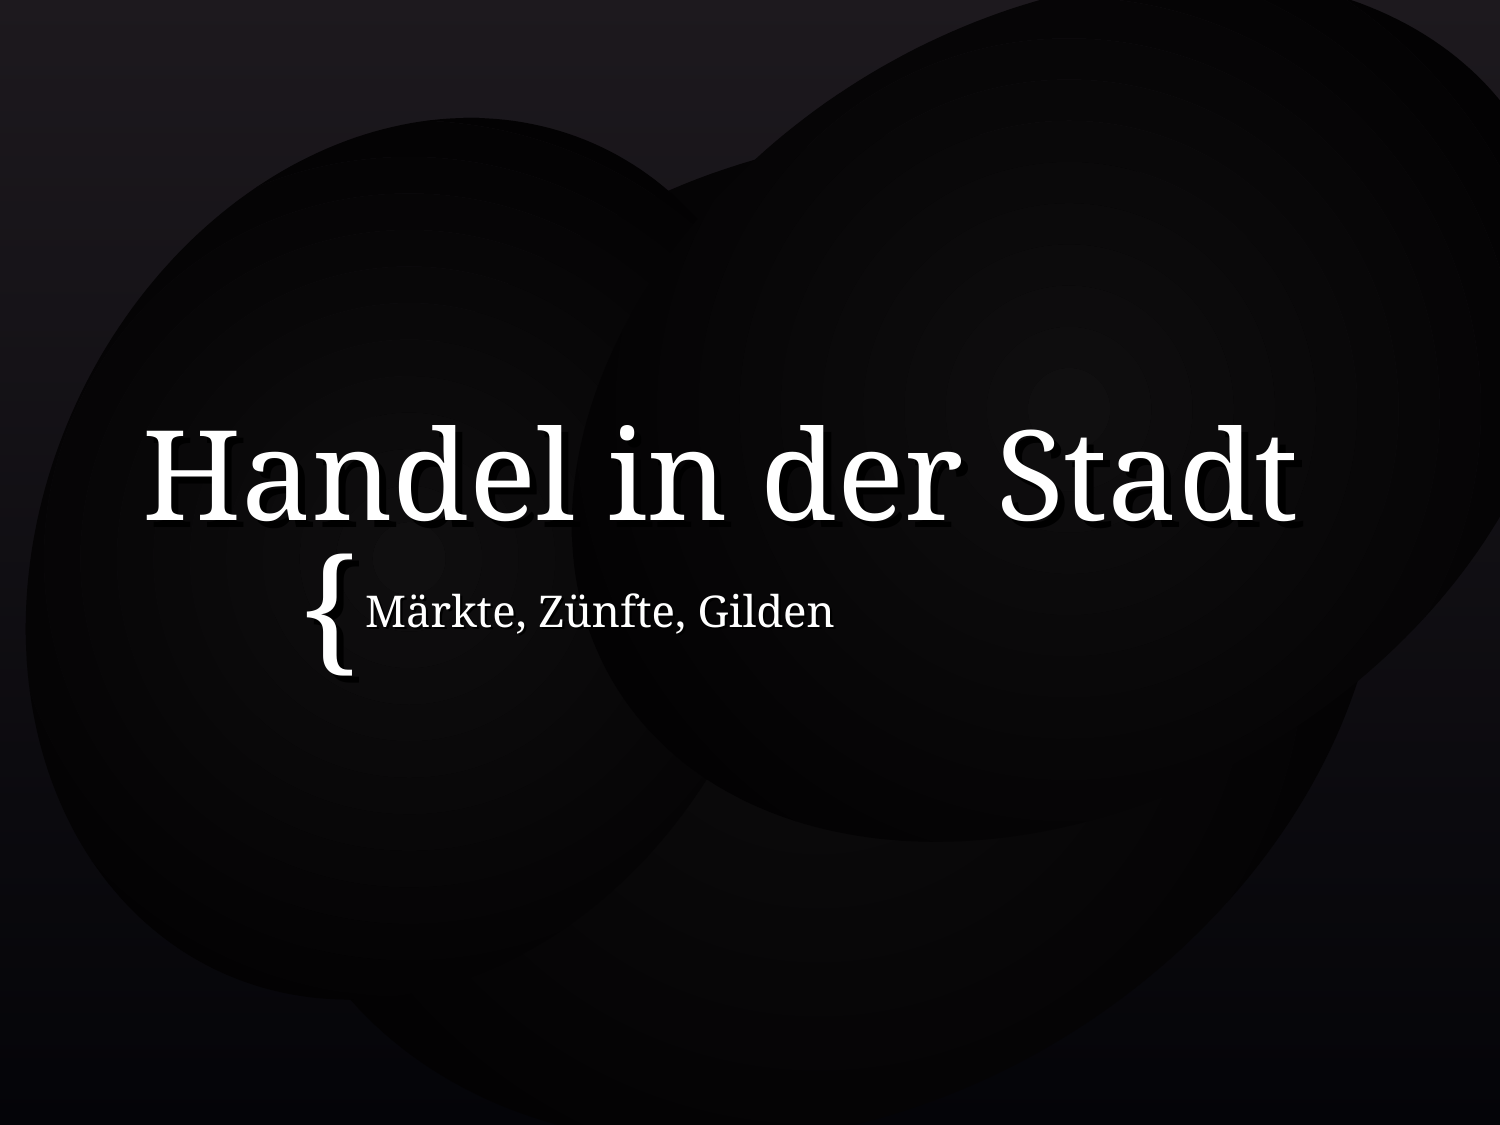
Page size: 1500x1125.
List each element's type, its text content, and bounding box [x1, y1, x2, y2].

title Handel in der Stadt [127, 200, 1366, 554]
subtitle Märkte, Zünfte, Gilden [350, 553, 1363, 667]
